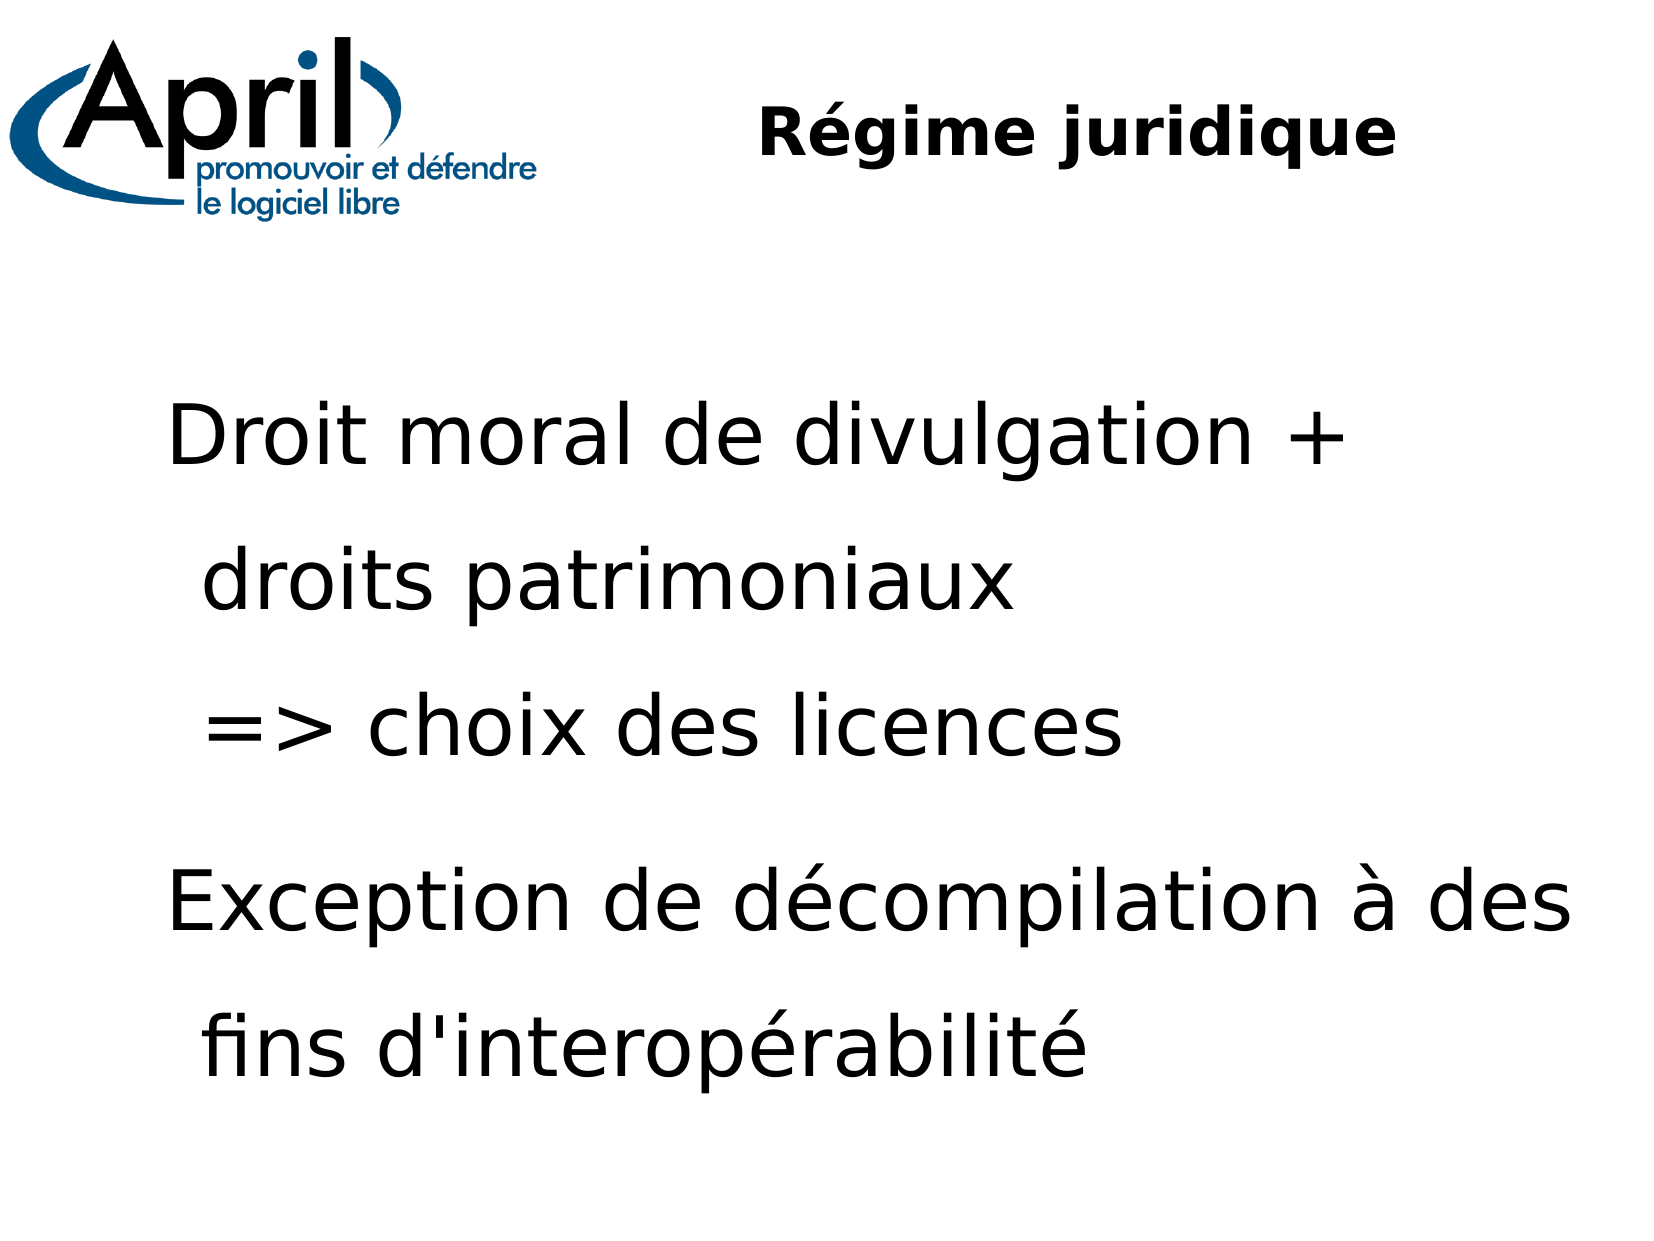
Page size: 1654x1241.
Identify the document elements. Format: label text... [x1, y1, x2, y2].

text_box Droit moral de divulgation + droits patrimoniaux => choix des licences Exception de décompilation à des fins d'interopérabilité [59, 315, 1595, 1120]
picture [5, 0, 540, 318]
title Régime juridique [540, 56, 1625, 207]
